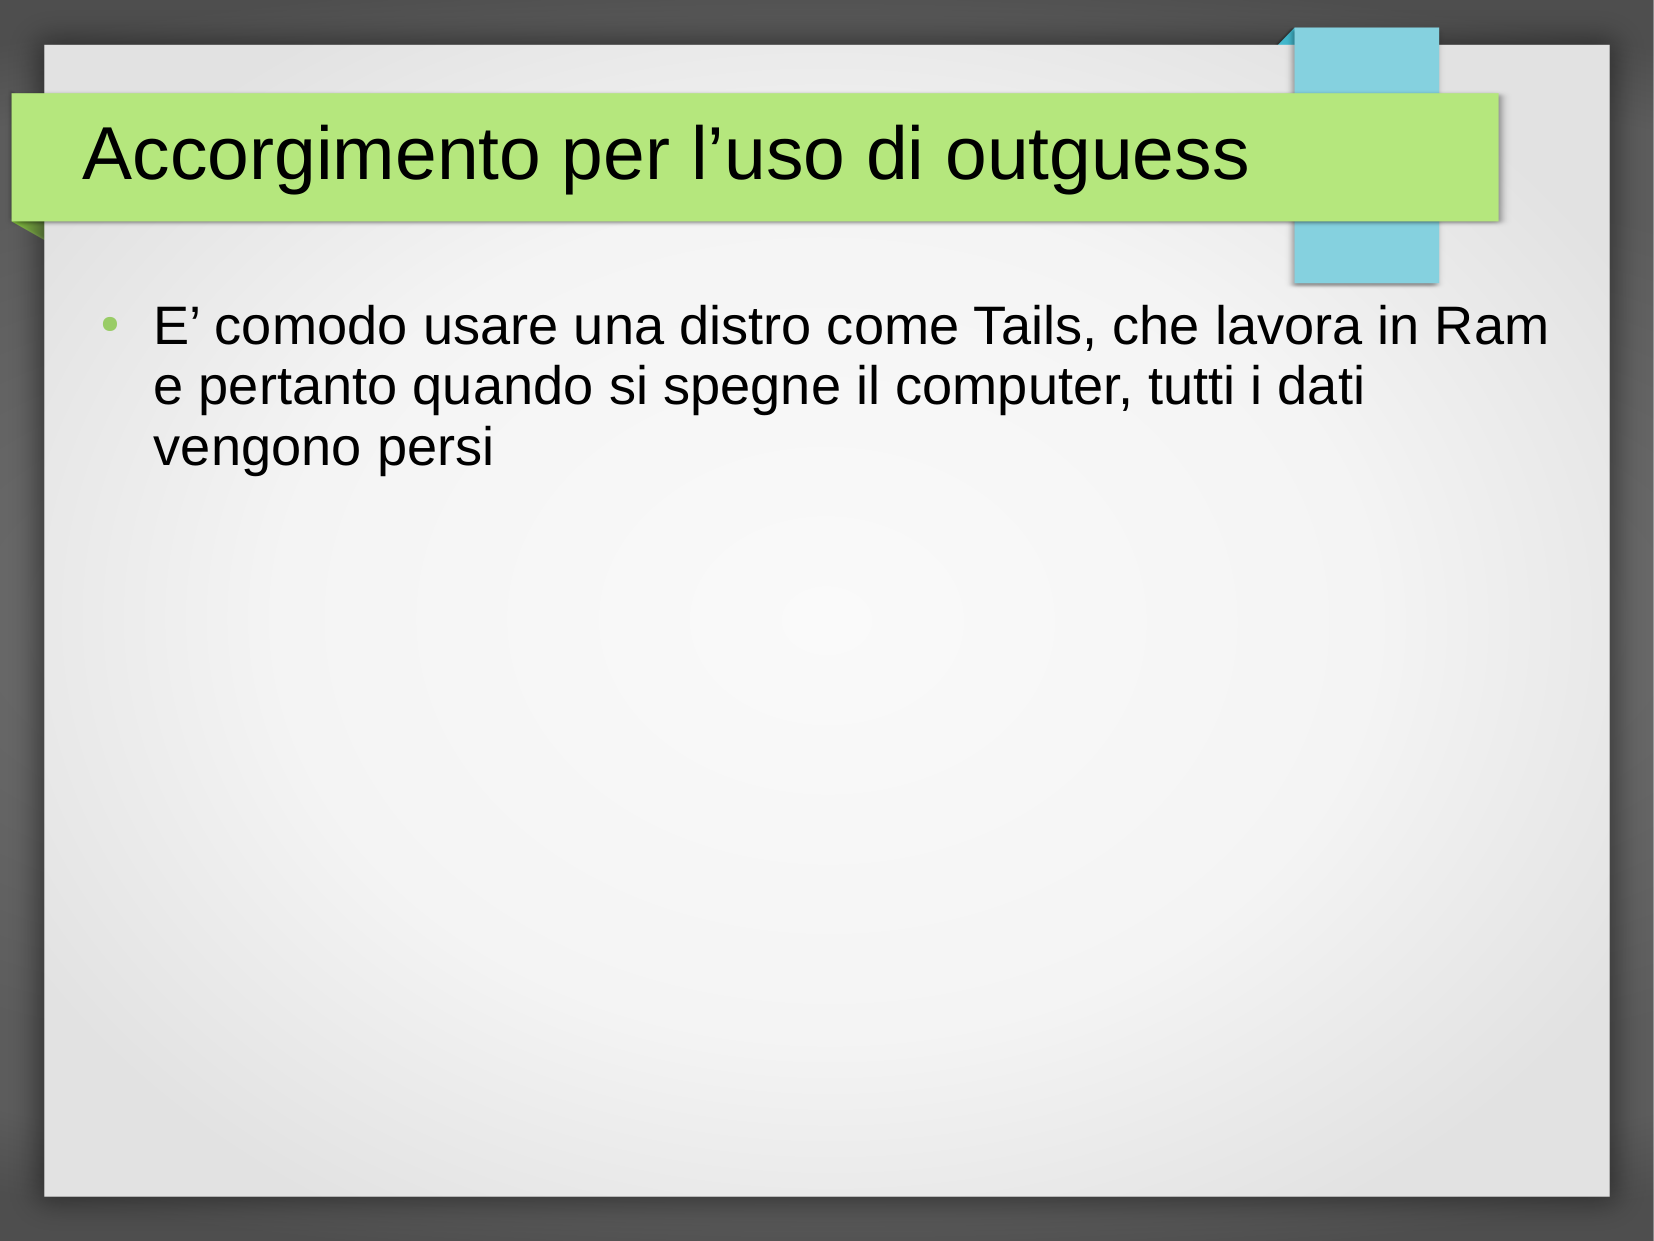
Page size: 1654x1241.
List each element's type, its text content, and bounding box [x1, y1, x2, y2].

title Accorgimento per l’uso di outguess [82, 94, 1264, 213]
picture [0, 0, 1654, 1241]
list E’ comodo usare una distro come Tails, che lavora in Ram e pertanto quando si spegne il computer, tutti i dati vengono persi [82, 295, 1571, 1015]
